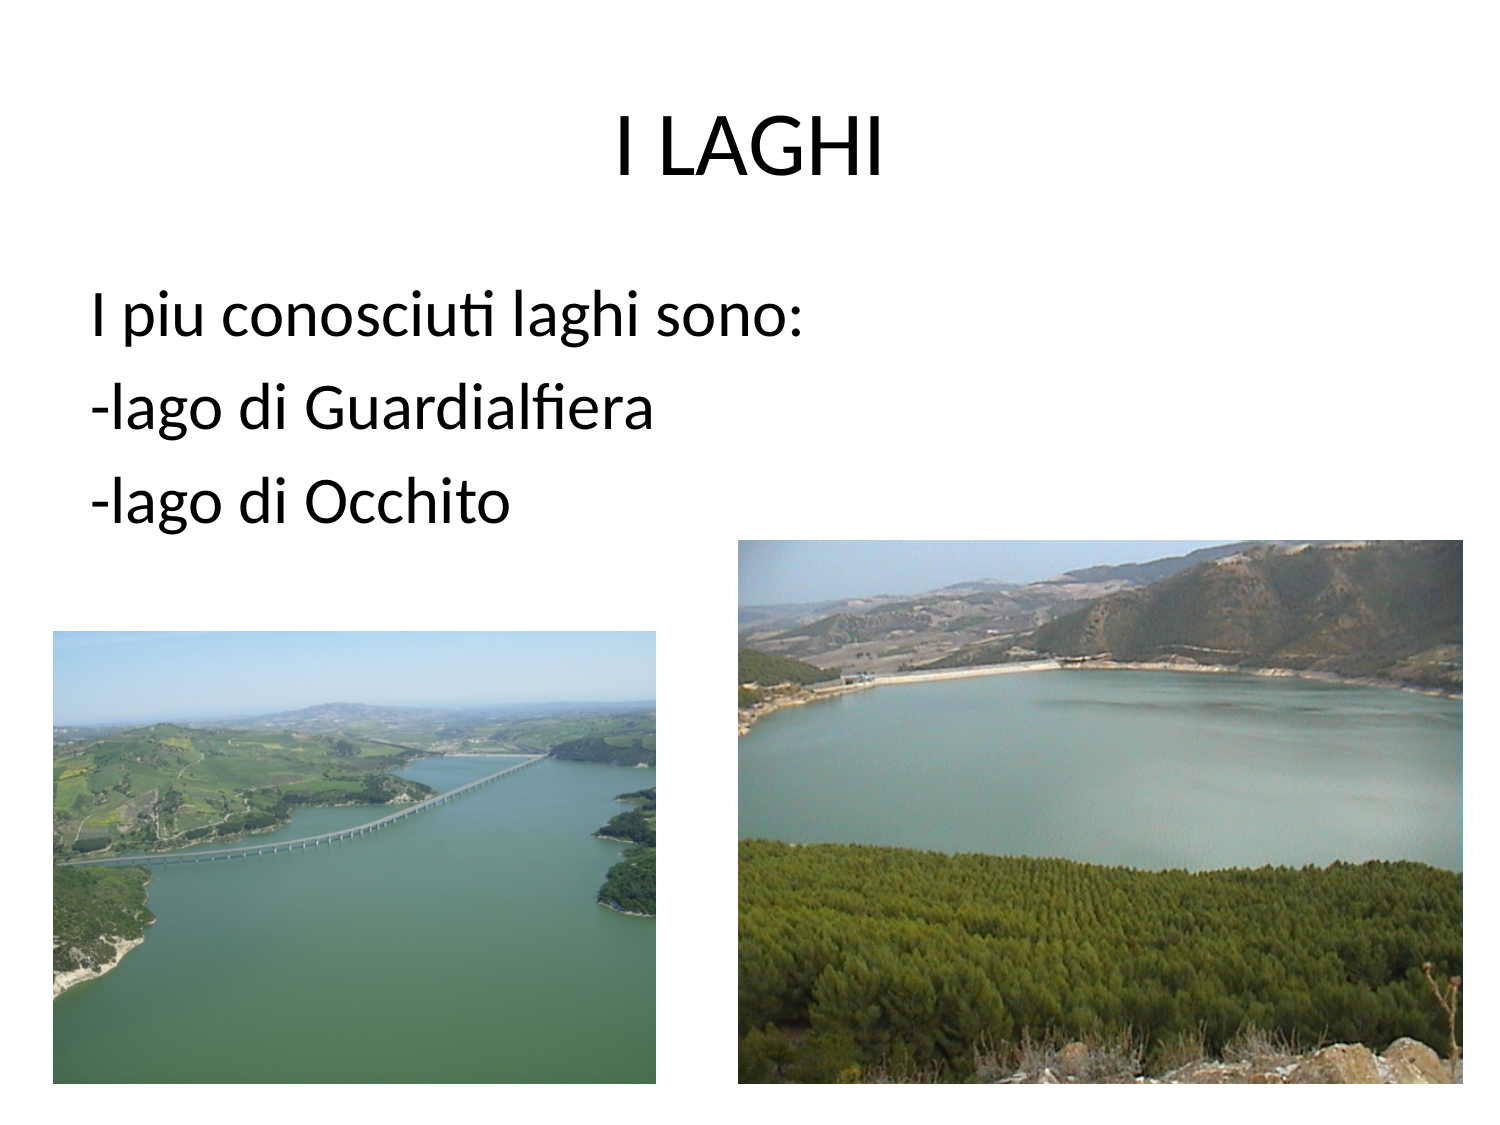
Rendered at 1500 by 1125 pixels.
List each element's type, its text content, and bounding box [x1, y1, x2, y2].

title I LAGHI [75, 45, 1425, 233]
picture [738, 540, 1463, 1084]
list I piu conosciuti laghi sono: -lago di Guardialfiera -lago di Occhito [75, 262, 1425, 1005]
picture [53, 631, 656, 1084]
